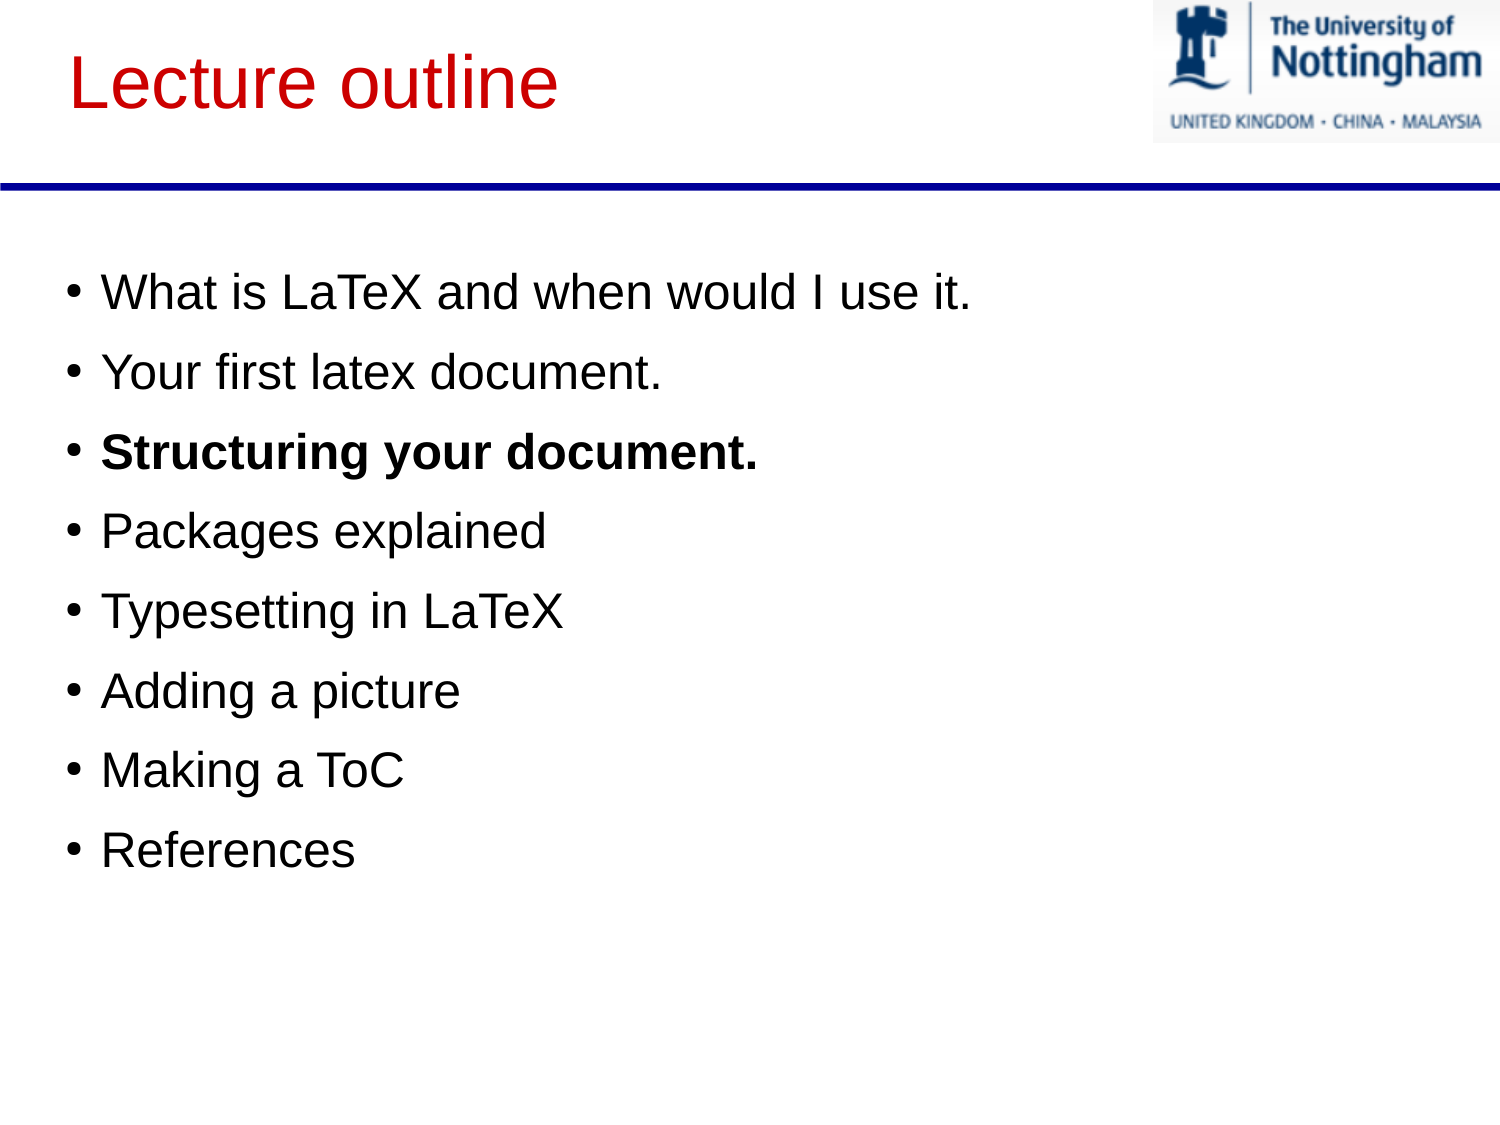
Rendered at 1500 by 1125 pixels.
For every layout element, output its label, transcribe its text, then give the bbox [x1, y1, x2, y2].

text_box What is LaTeX and when would I use it. Your first latex document. Structuring your document. Packages explained Typesetting in LaTeX Adding a picture Making a ToC References [50, 257, 1313, 886]
picture [1153, 0, 1500, 143]
text_box Lecture outline [53, 33, 947, 133]
